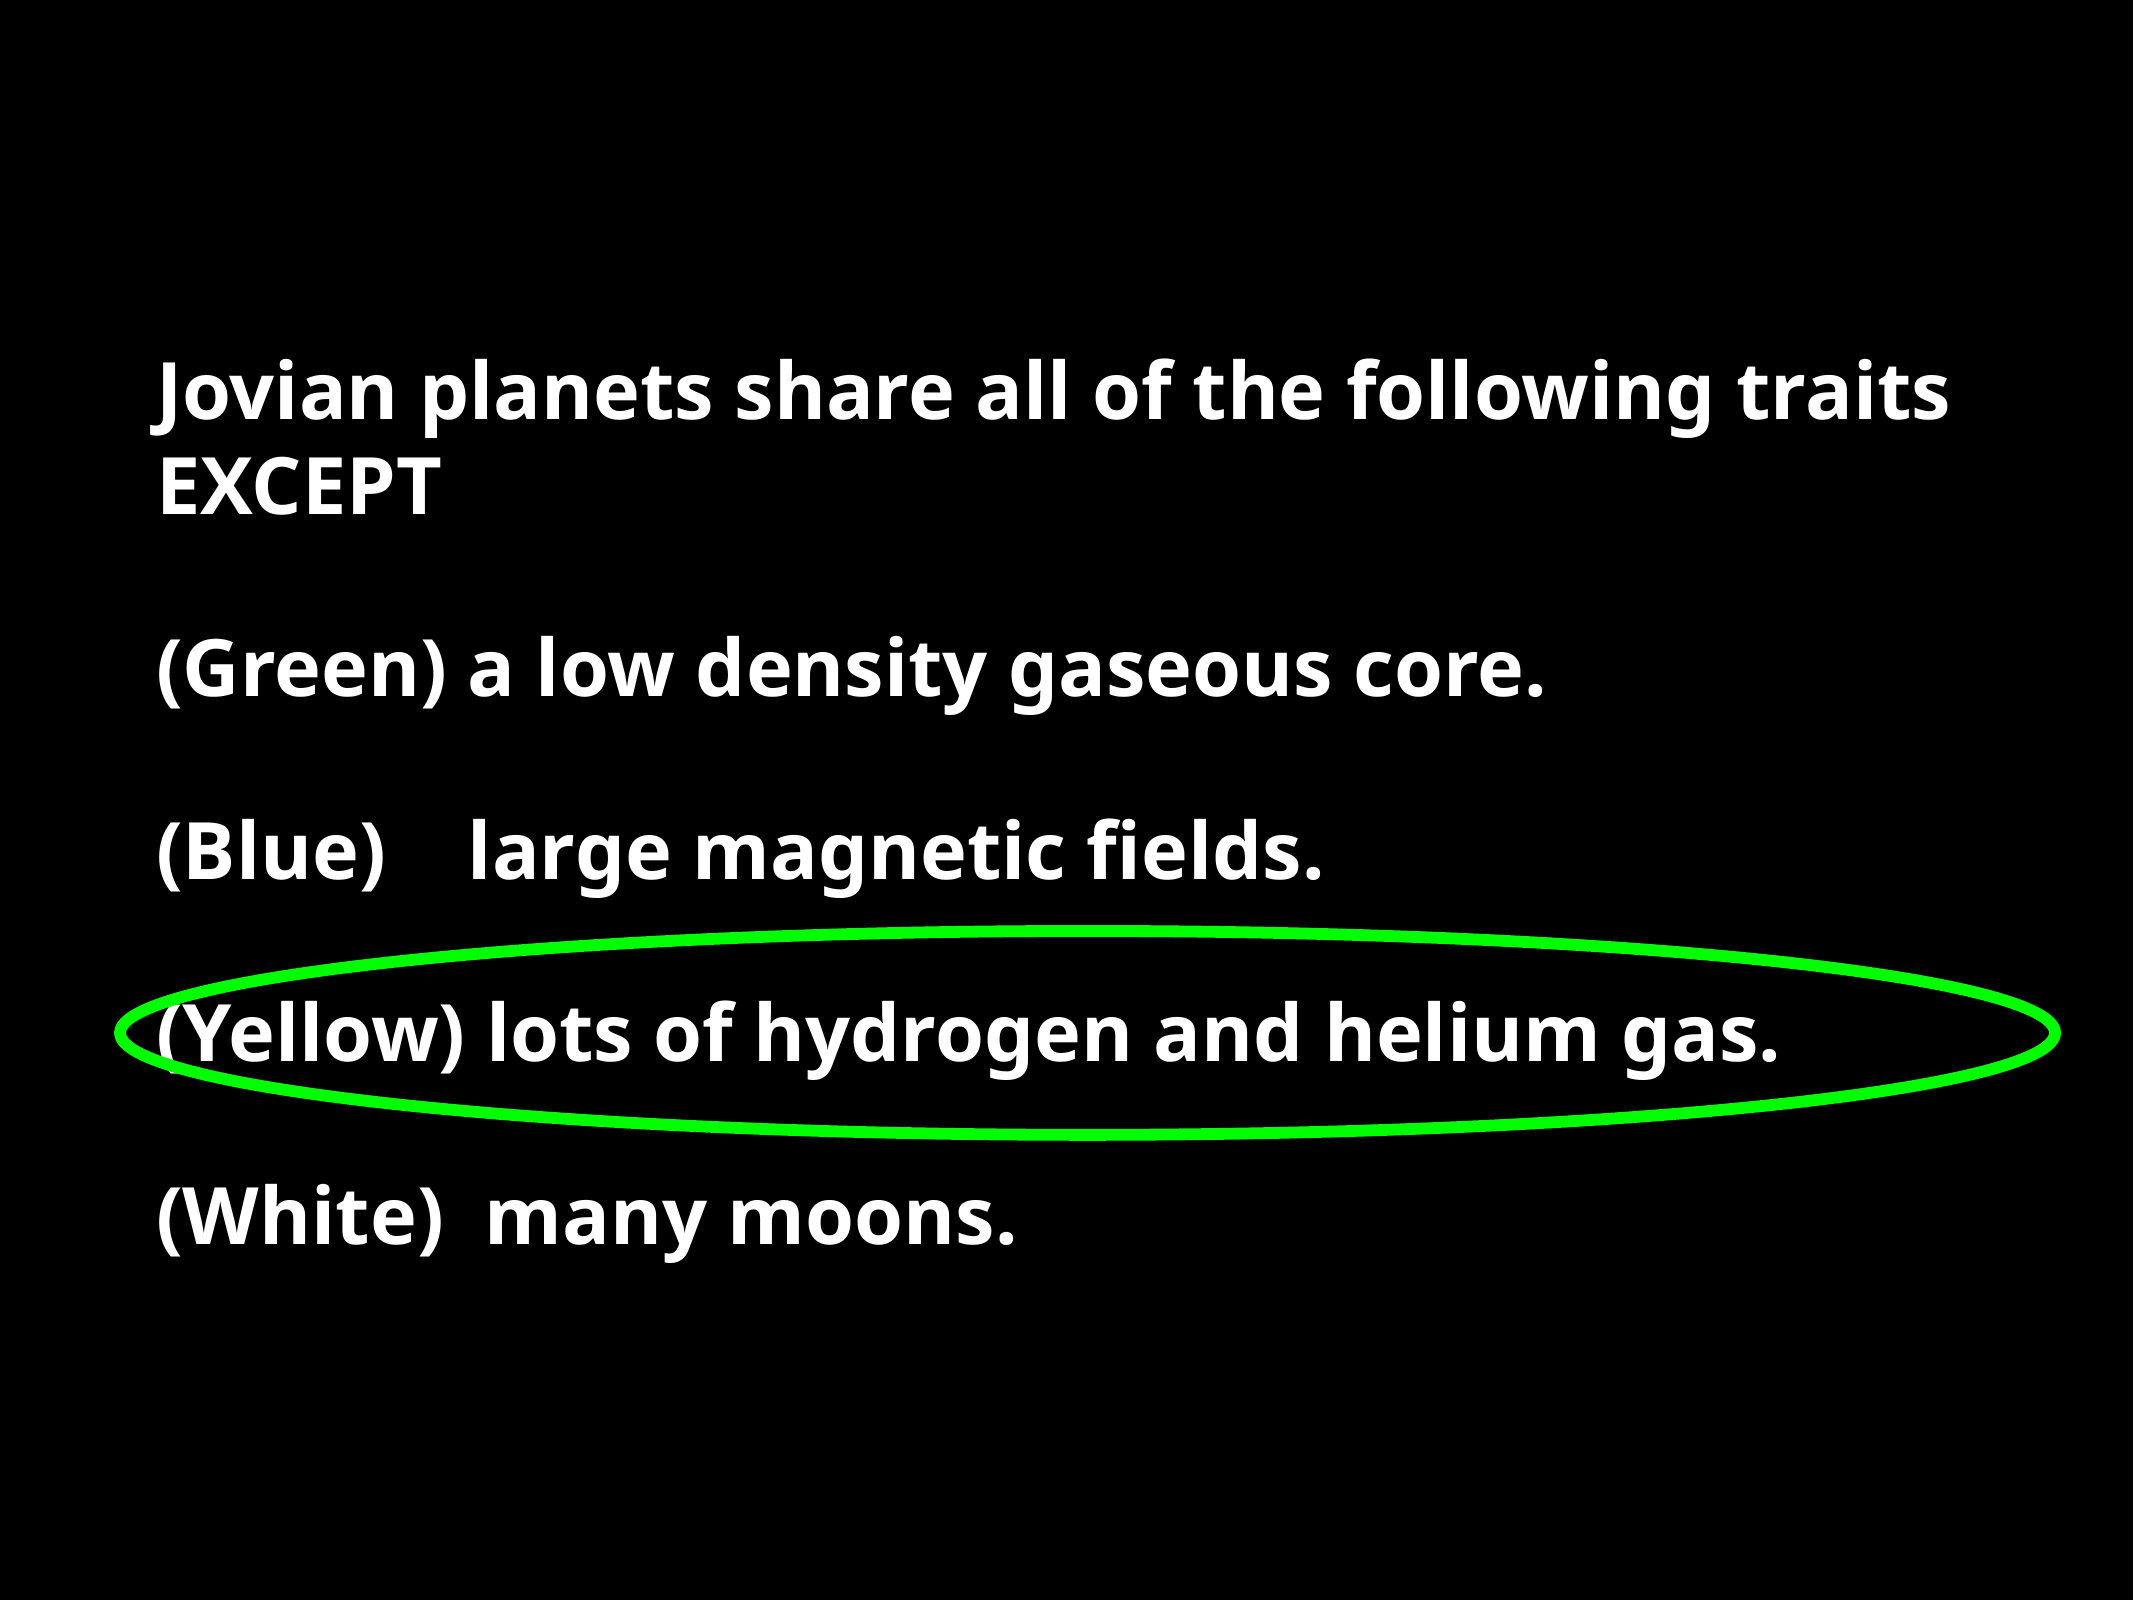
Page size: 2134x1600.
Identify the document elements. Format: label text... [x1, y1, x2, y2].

list Jovian planets share all of the following traits EXCEPT (Green) a low density gaseous core. (Blue) large magnetic fields. (Yellow) lots of hydrogen and helium gas. (White) many moons. [156, 937, 2048, 1128]
list Jovian planets share all of the following traits EXCEPT (Green) a low density gaseous core. (Blue) large magnetic fields. (Yellow) lots of hydrogen and helium gas. (White) many moons. [156, 208, 2101, 1392]
